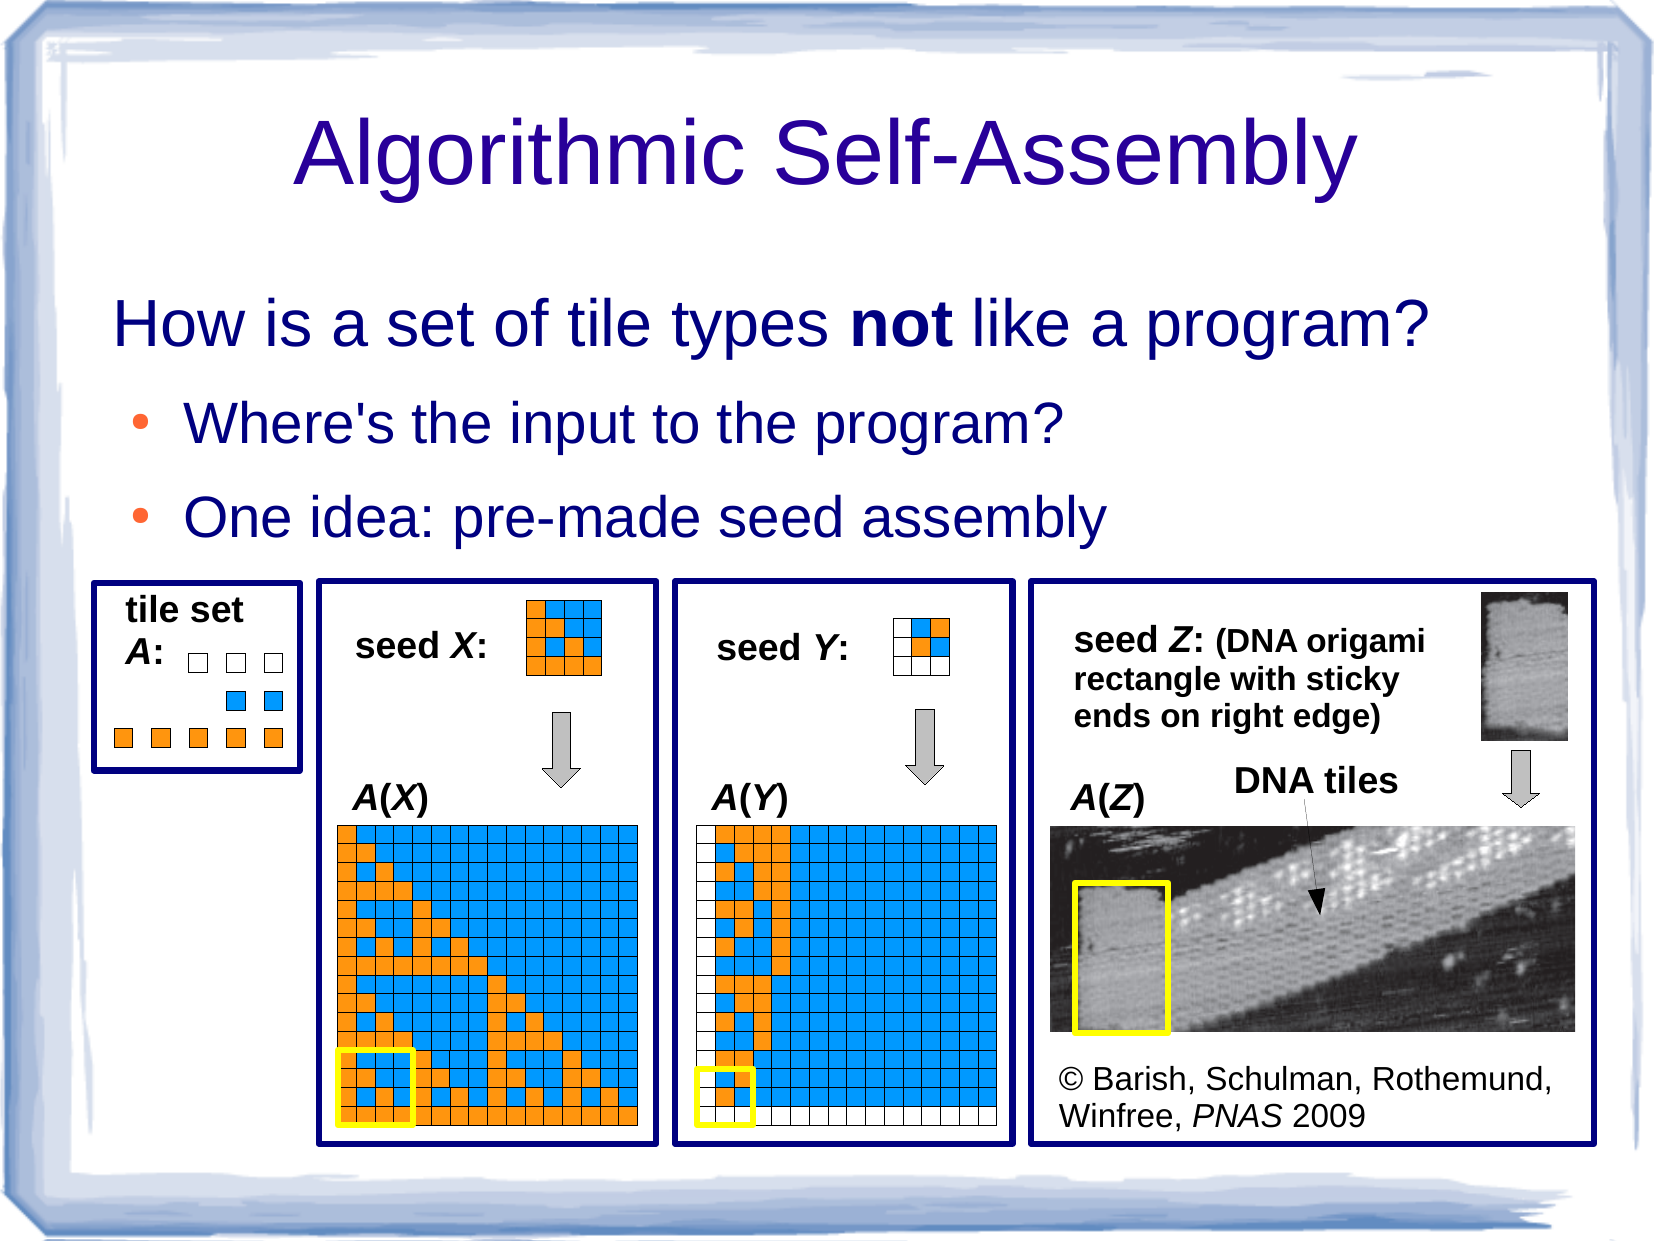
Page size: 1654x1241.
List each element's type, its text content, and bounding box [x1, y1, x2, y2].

text_box [226, 691, 246, 711]
text_box seed Y: [701, 618, 871, 677]
text_box [226, 728, 246, 748]
text_box seed X: [340, 616, 509, 676]
text_box [696, 825, 997, 1126]
list How is a set of tile types not like a program? Where's the input to the program? One idea: pre-made seed assembly [112, 286, 1576, 563]
text_box [542, 712, 581, 788]
text_box [264, 728, 283, 748]
text_box [526, 600, 602, 676]
text_box DNA tiles [1219, 751, 1429, 810]
text_box © Barish, Schulman, Rothemund, Winfree, PNAS 2009 [1044, 1053, 1591, 1141]
text_box [893, 618, 950, 676]
text_box [226, 653, 246, 673]
text_box seed Z: (DNA origami rectangle with sticky ends on right edge) [1058, 611, 1469, 746]
text_box [151, 728, 171, 748]
picture [0, 0, 1654, 1241]
text_box [264, 691, 283, 711]
title Algorithmic Self-Assembly [82, 56, 1571, 250]
text_box A(Y) [696, 768, 810, 827]
text_box [188, 653, 208, 673]
text_box [341, 1053, 410, 1122]
text_box tile set A: [110, 586, 297, 683]
text_box [264, 653, 283, 673]
text_box A(X) [337, 768, 451, 827]
text_box [114, 728, 133, 748]
text_box [905, 709, 944, 785]
text_box [700, 1072, 750, 1122]
text_box A(Z) [1055, 768, 1169, 827]
text_box [337, 825, 638, 1126]
text_box [1502, 750, 1540, 808]
text_box [189, 728, 208, 748]
